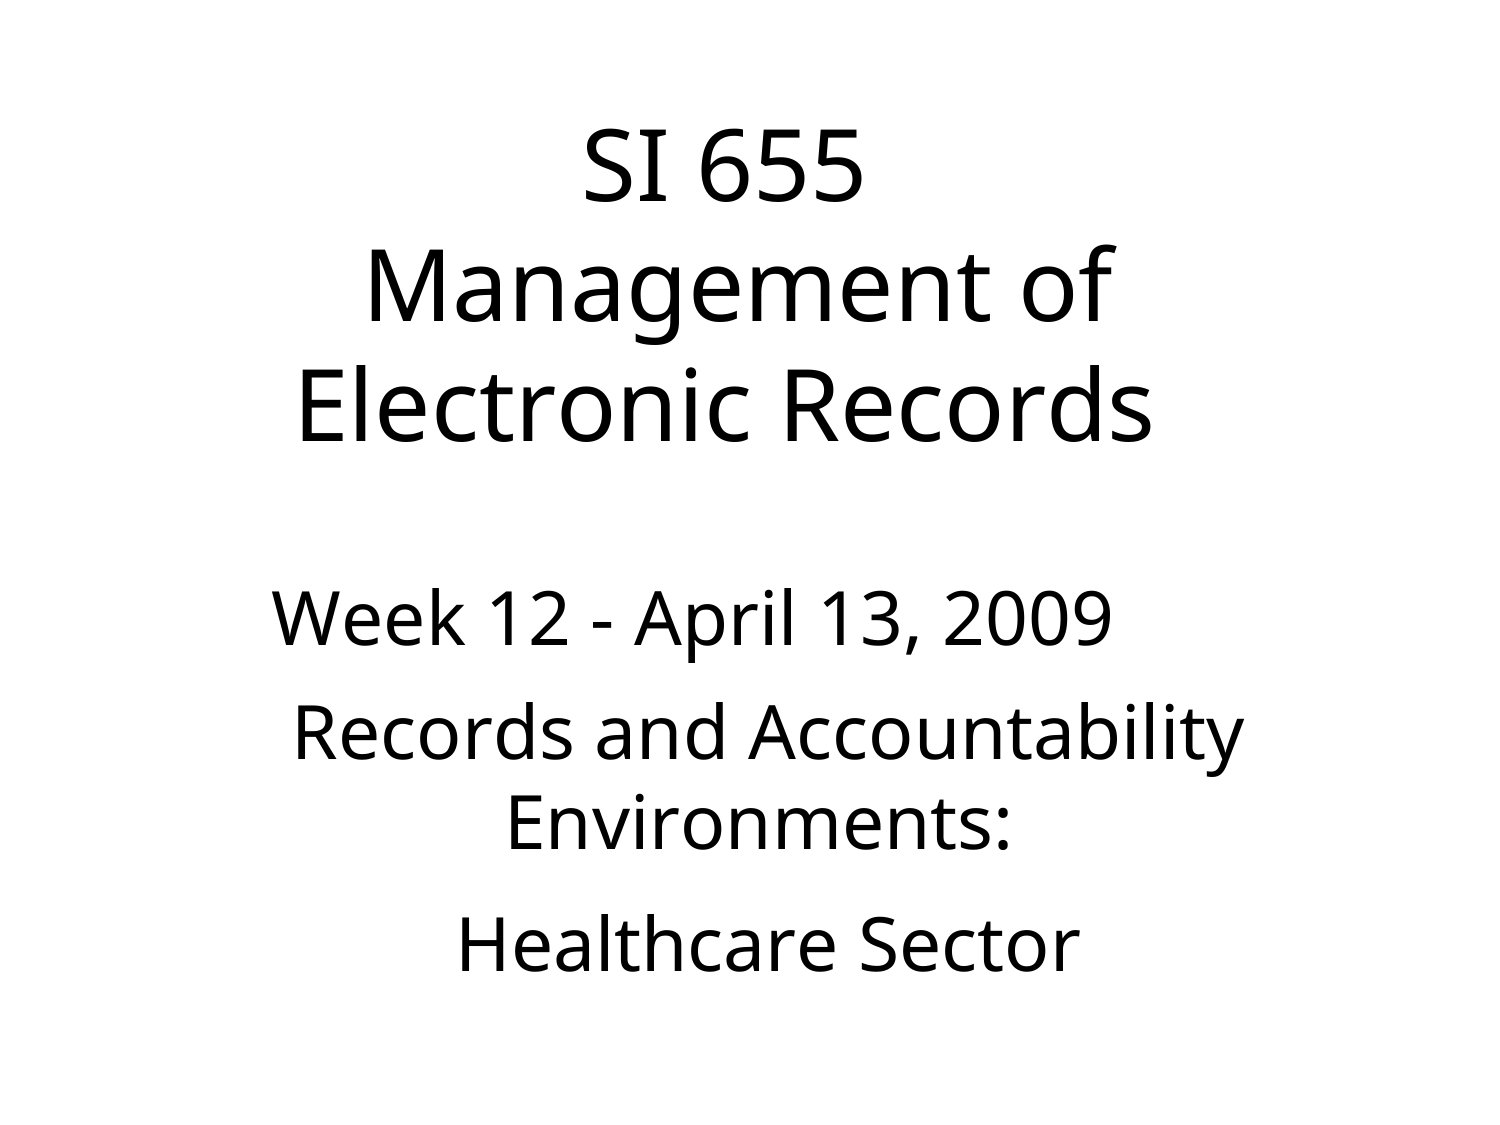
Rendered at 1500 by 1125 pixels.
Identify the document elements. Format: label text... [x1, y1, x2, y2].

text_box Week 12 - April 13, 2009 Records and Accountability Environments: Healthcare Sector [0, 562, 1400, 1109]
title SI 655 Management of Electronic Records [87, 93, 1363, 469]
